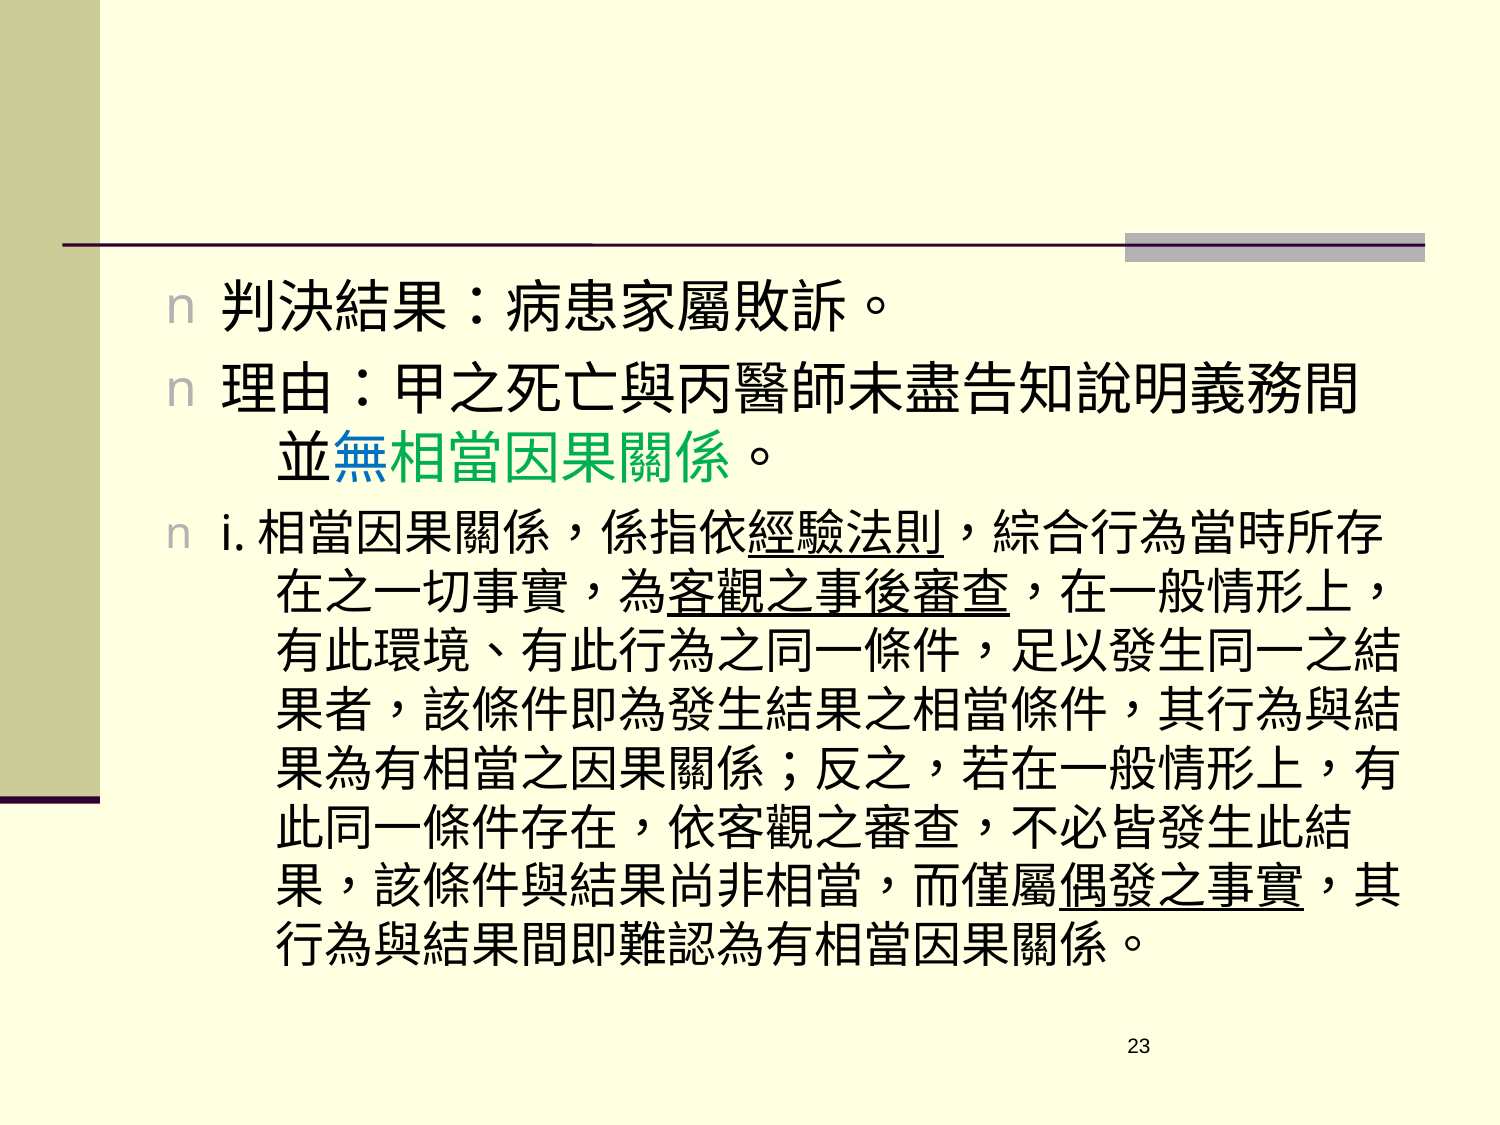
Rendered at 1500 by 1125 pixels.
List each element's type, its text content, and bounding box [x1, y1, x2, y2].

list 判決結果：病患家屬敗訴。 理由：甲之死亡與丙醫師未盡告知說明義務間並無相當因果關係。 i.相當因果關係，係指依經驗法則，綜合行為當時所存在之一切事實，為客觀之事後審查，在一般情形上，有此環境、有此行為之同一條件，足以發生同一之結果者，該條件即為發生結果之相當條件，其行為與結果為有相當之因果關係；反之，若在一般情形上，有此同一條件存在，依客觀之審查，不必皆發生此結果，該條件與結果尚非相當，而僅屬偶發之事實，其行為與結果間即難認為有相當因果關係。 [150, 262, 1426, 1006]
text_box [1112, 1025, 1426, 1101]
